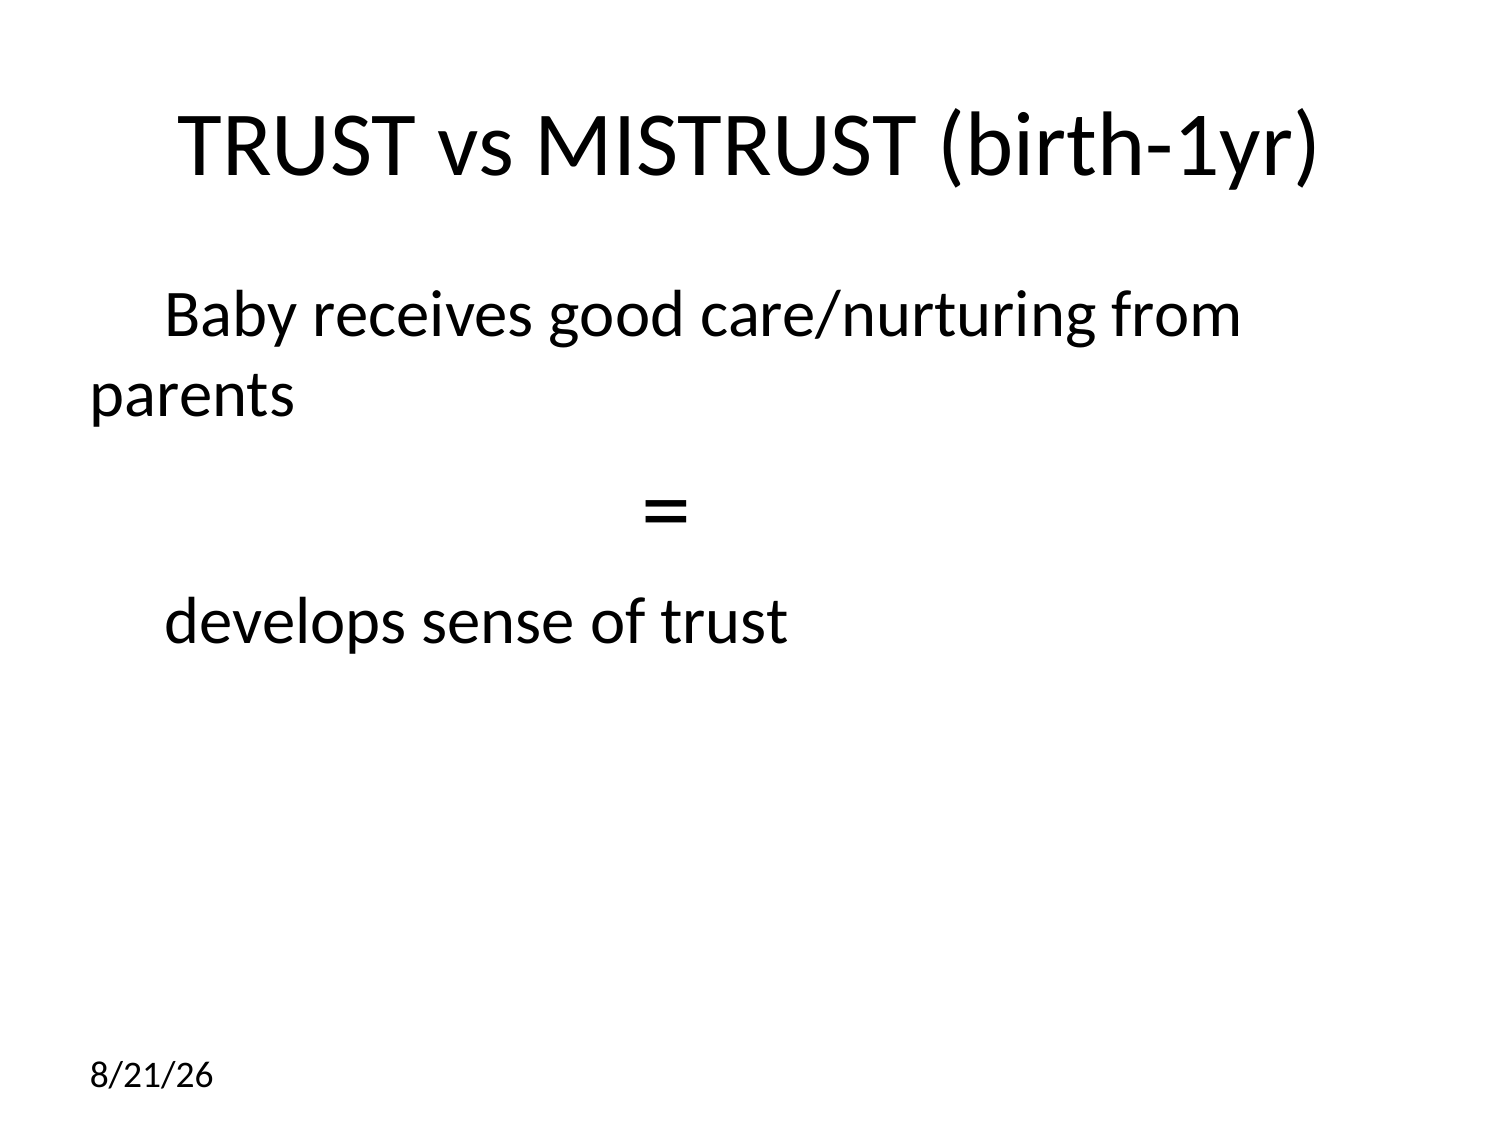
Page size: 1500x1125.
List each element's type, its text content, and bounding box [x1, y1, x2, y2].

text_box 11/5/2020 [75, 1042, 425, 1103]
title TRUST vs MISTRUST (birth-1yr) [75, 45, 1425, 233]
list Baby receives good care/nurturing from parents = develops sense of trust [75, 262, 1425, 1005]
